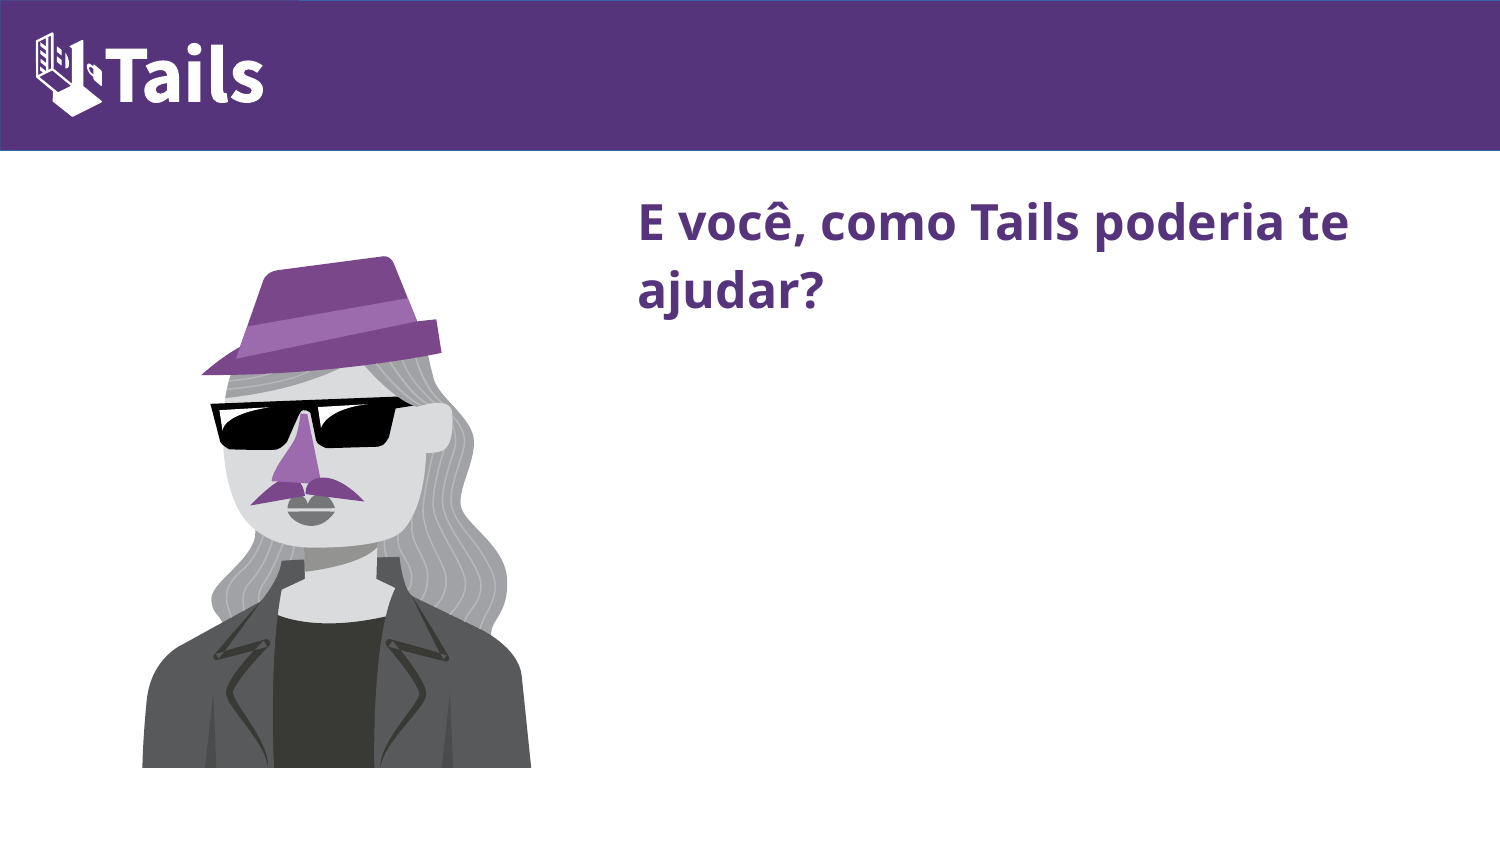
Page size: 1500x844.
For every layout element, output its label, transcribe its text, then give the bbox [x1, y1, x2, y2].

picture [63, 221, 611, 768]
title E você, como Tails poderia te ajudar? [637, 192, 1463, 319]
